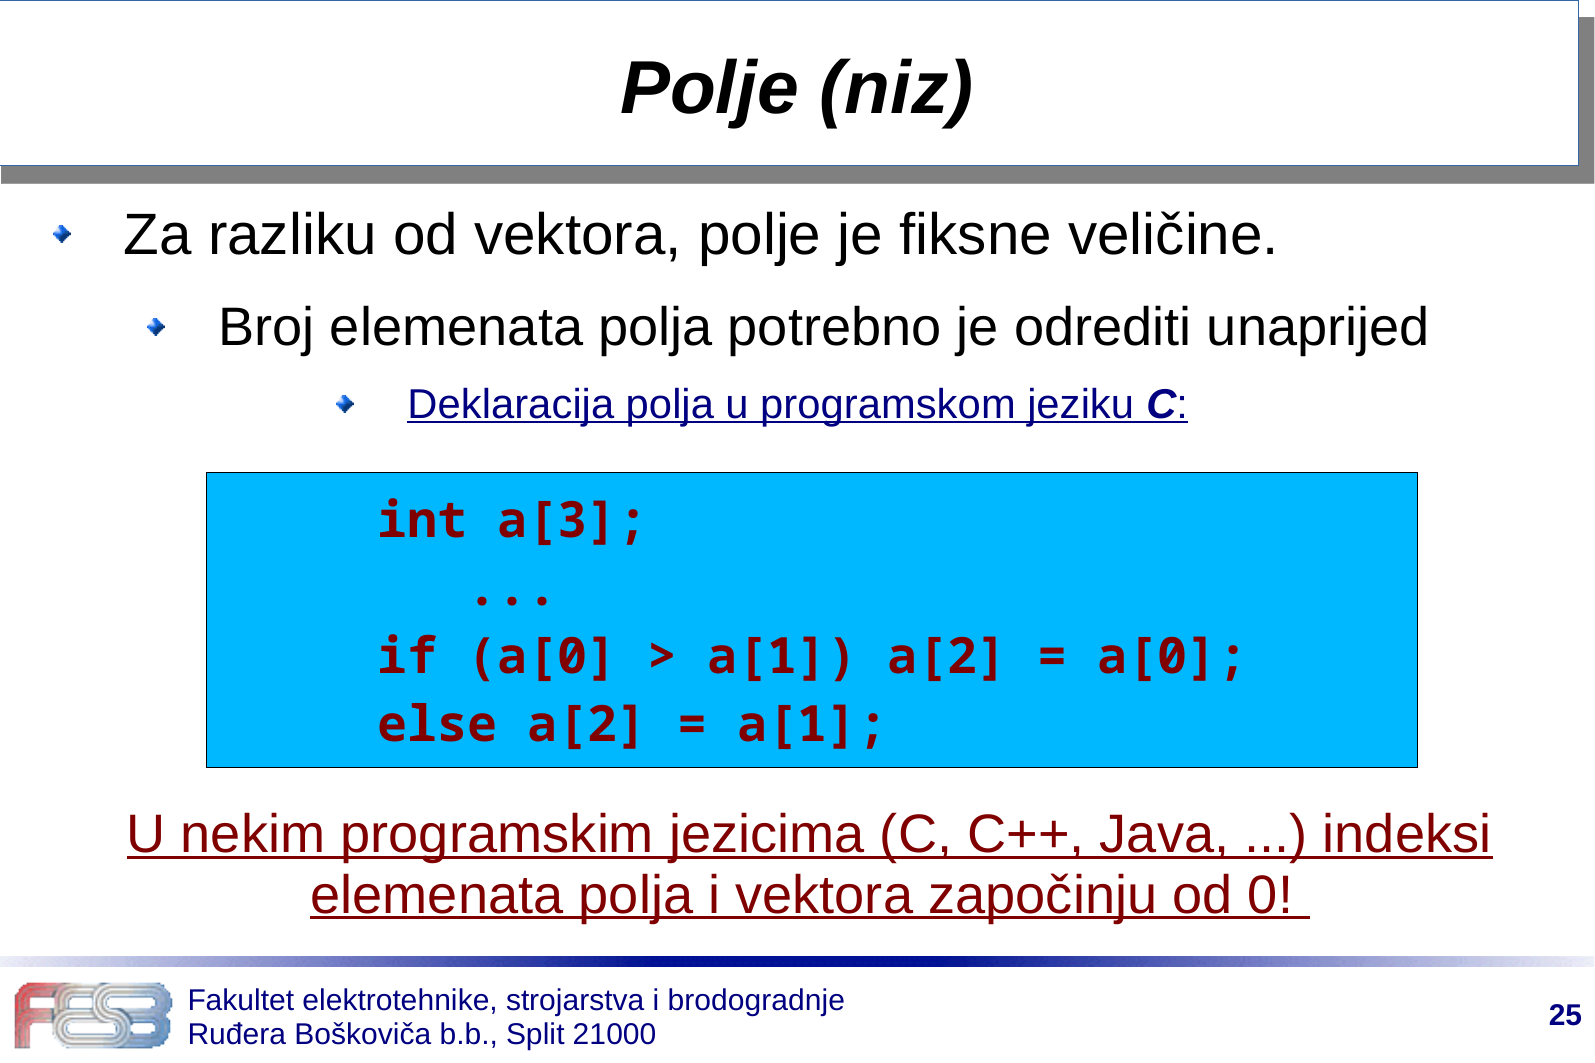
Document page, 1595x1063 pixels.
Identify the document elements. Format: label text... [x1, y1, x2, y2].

text_box int a[3]; ... if (a[0] > a[1]) a[2] = a[0]; else a[2] = a[1]; [206, 472, 1418, 768]
list Za razliku od vektora, polje je fiksne veličine. Broj elemenata polja potrebno je odrediti unaprijed Deklaracija polja u programskom jeziku C: [29, 201, 1565, 944]
picture [0, 956, 1595, 967]
title Polje (niz) [0, 0, 1595, 175]
text_box U nekim programskim jezicima (C, C++, Java, ...) indeksi elemenata polja i vektora započinju od 0! [126, 803, 1494, 925]
picture [9, 975, 177, 1059]
